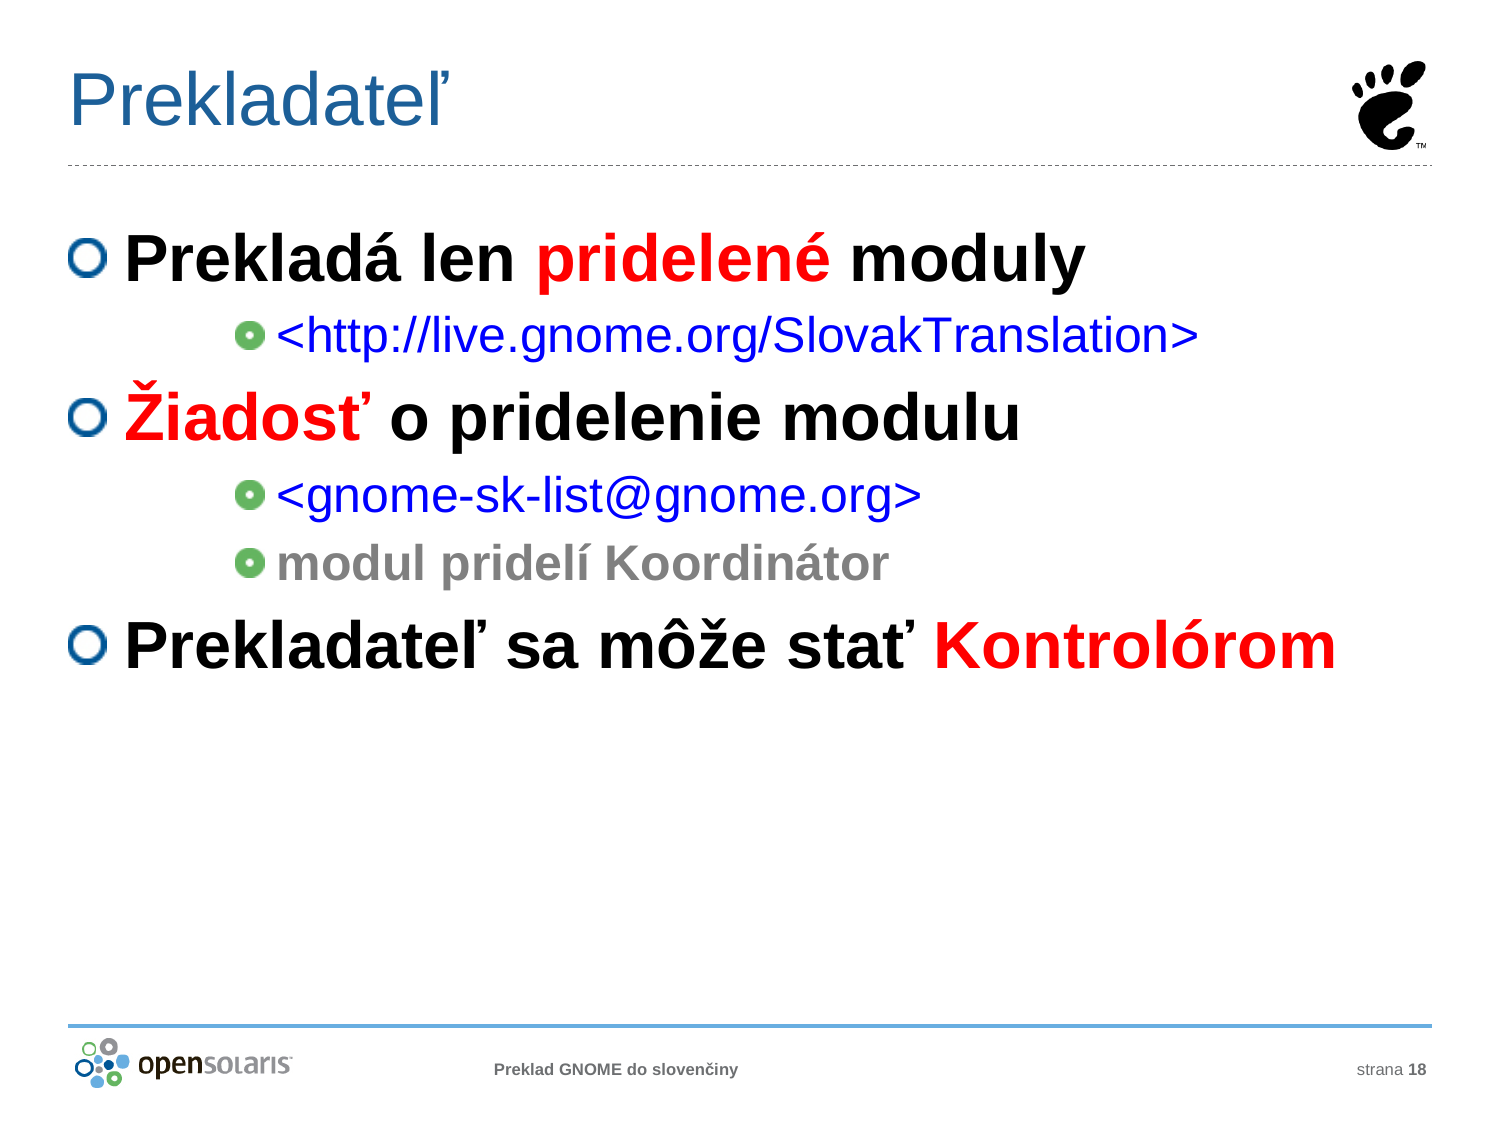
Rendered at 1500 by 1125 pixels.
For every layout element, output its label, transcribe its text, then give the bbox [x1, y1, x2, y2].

list Prekladá len pridelené moduly <http://live.gnome.org/SlovakTranslation> Žiadosť o pridelenie modulu <gnome-sk-list@gnome.org> modul pridelí Koordinátor Prekladateľ sa môže stať Kontrolórom [68, 220, 1432, 978]
picture [74, 1038, 293, 1088]
picture [1352, 61, 1426, 150]
title Prekladateľ [68, 51, 1388, 148]
